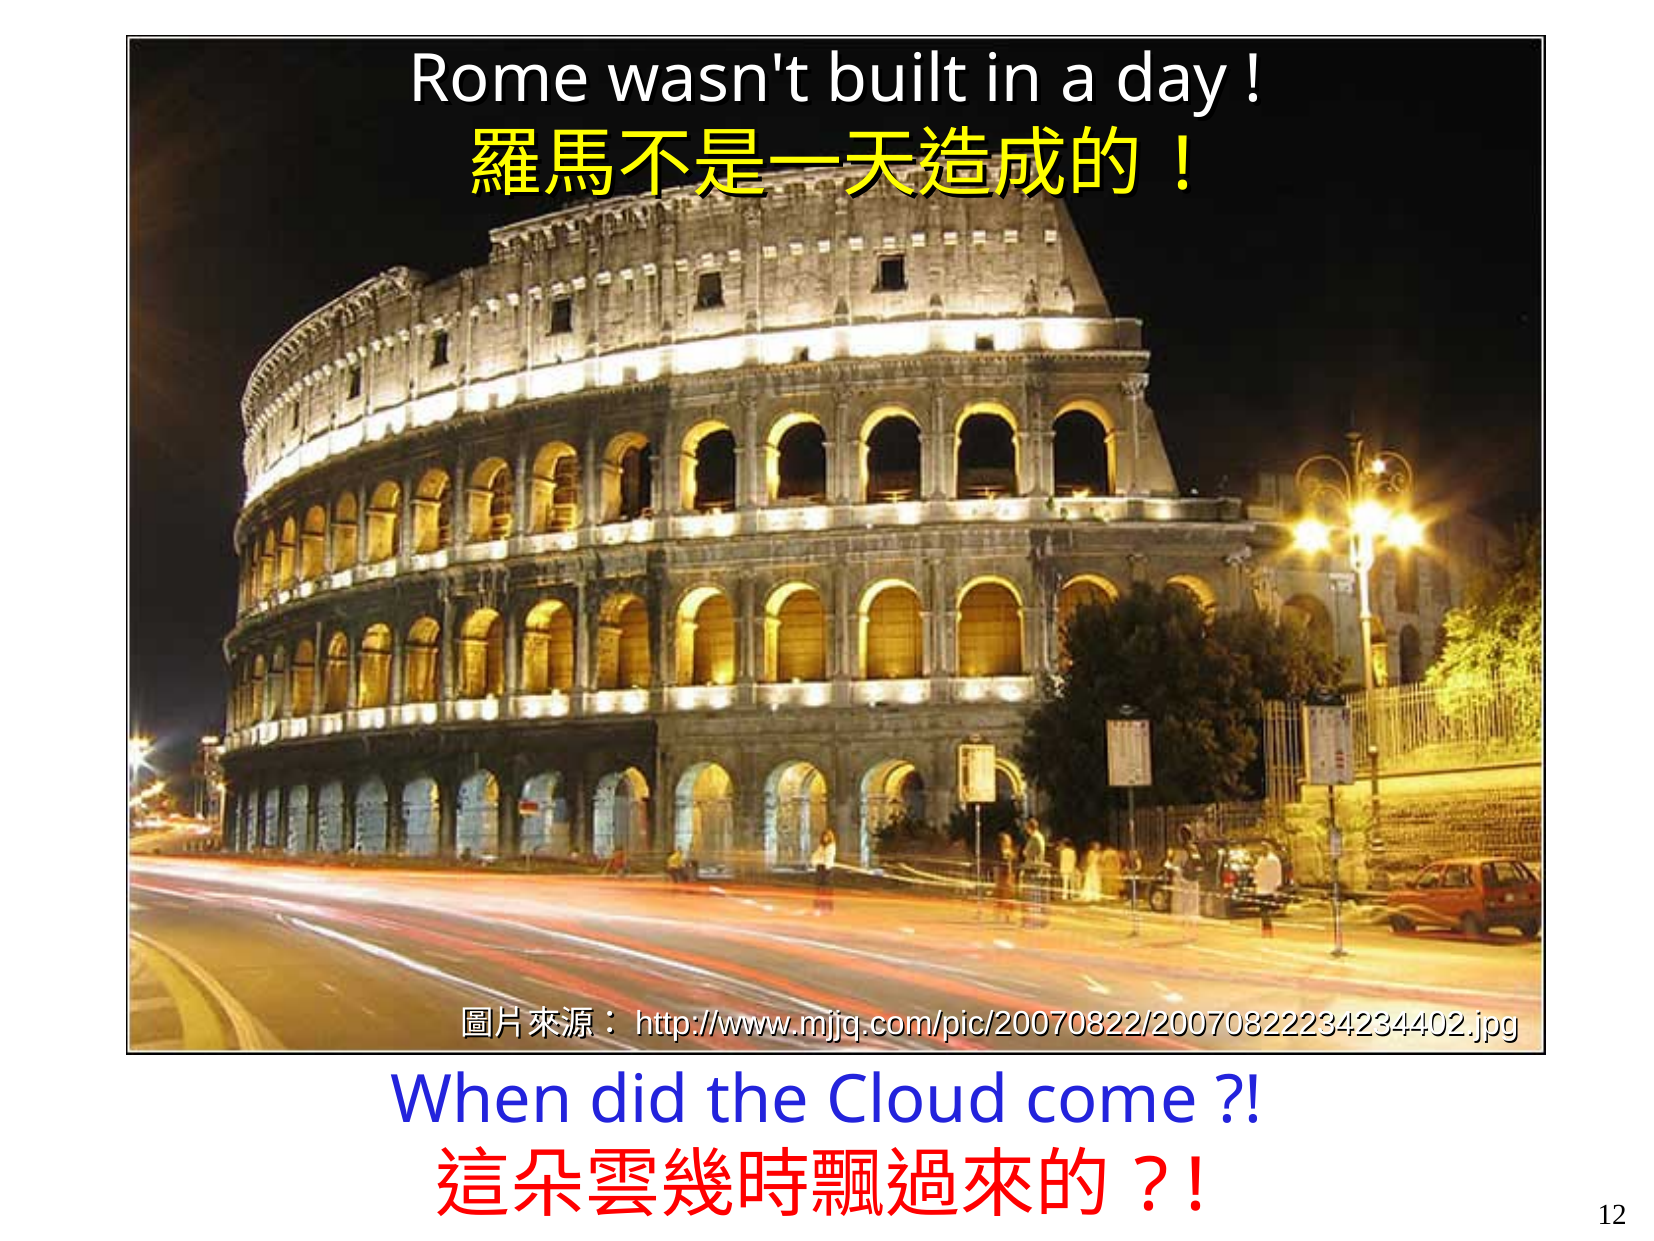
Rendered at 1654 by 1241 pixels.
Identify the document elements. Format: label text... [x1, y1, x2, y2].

text_box When did the Cloud come ?! 這朵雲幾時飄過來的?! [0, 1048, 1654, 1233]
picture [126, 211, 1546, 1048]
text_box 圖片來源：http://www.mjjq.com/pic/20070822/20070822234234402.jpg [445, 994, 1536, 1048]
text_box Rome wasn't built in a day ! 羅馬不是一天造成的! [111, 27, 1561, 211]
